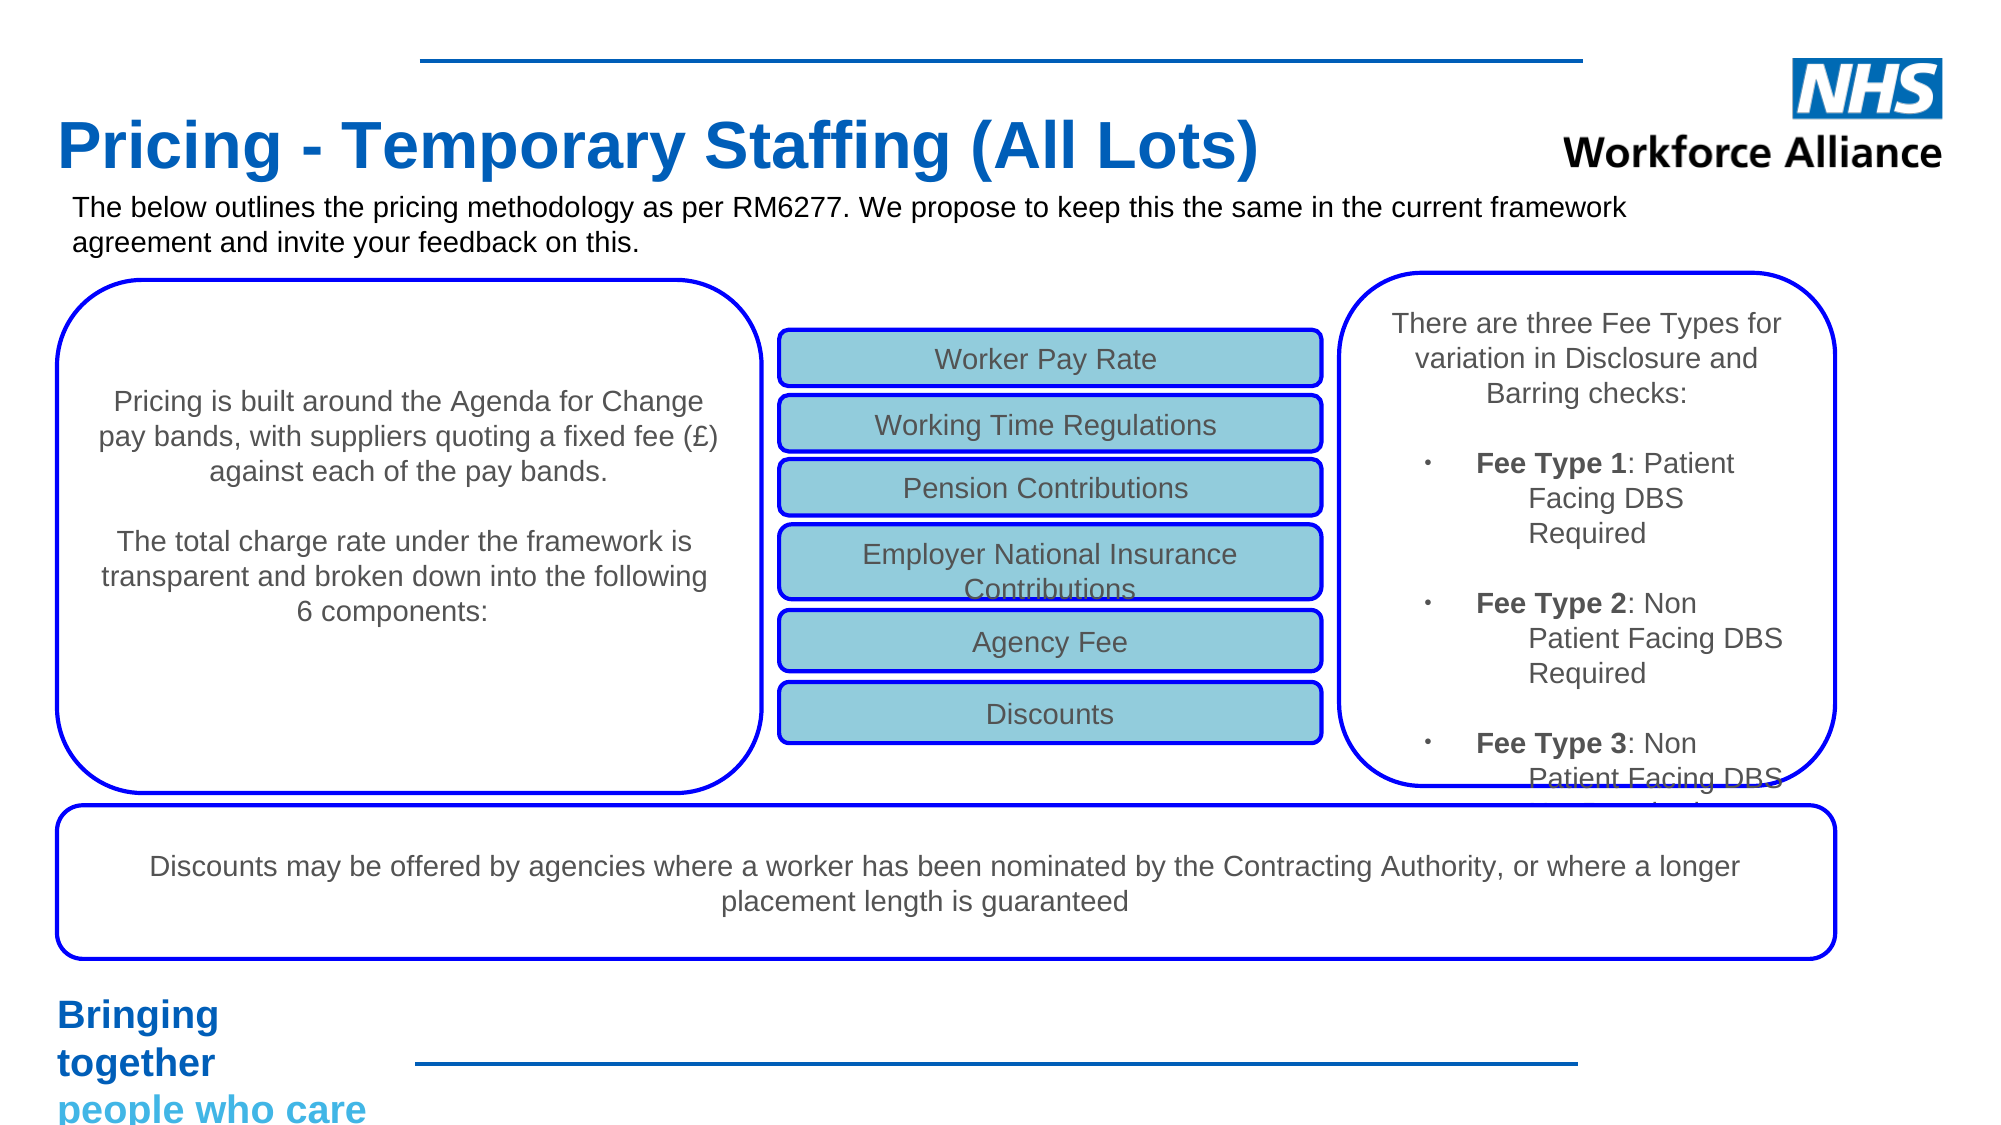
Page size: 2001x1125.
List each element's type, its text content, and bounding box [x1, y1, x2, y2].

text_box There are three Fee Types for variation in Disclosure and Barring checks: Fee Type 1: Patient Facing DBS Required Fee Type 2: Non Patient Facing DBS Required Fee Type 3: Non Patient Facing DBS Not Required [1339, 272, 1836, 786]
text_box Discounts may be offered by agencies where a worker has been nominated by the Contracting Authority, or where a longer placement length is guaranteed [56, 805, 1836, 959]
text_box Employer National Insurance Contributions [779, 524, 1322, 600]
text_box Pricing is built around the Agenda for Change pay bands, with suppliers quoting a fixed fee (£) against each of the pay bands. The total charge rate under the framework is transparent and broken down into the following 6 components: [56, 279, 762, 794]
picture [1563, 59, 1943, 168]
text_box Discounts [779, 681, 1322, 744]
text_box Agency Fee [779, 609, 1322, 672]
text_box Working Time Regulations [779, 395, 1322, 452]
text_box Bringing together people who care [56, 989, 382, 1125]
text_box Pension Contributions [779, 459, 1322, 516]
text_box Worker Pay Rate [779, 329, 1322, 387]
title Pricing - Temporary Staffing (All Lots) [56, 90, 1360, 173]
text_box The below outlines the pricing methodology as per RM6277. We propose to keep this the same in the current framework agreement and invite your feedback on this. [56, 173, 1661, 275]
